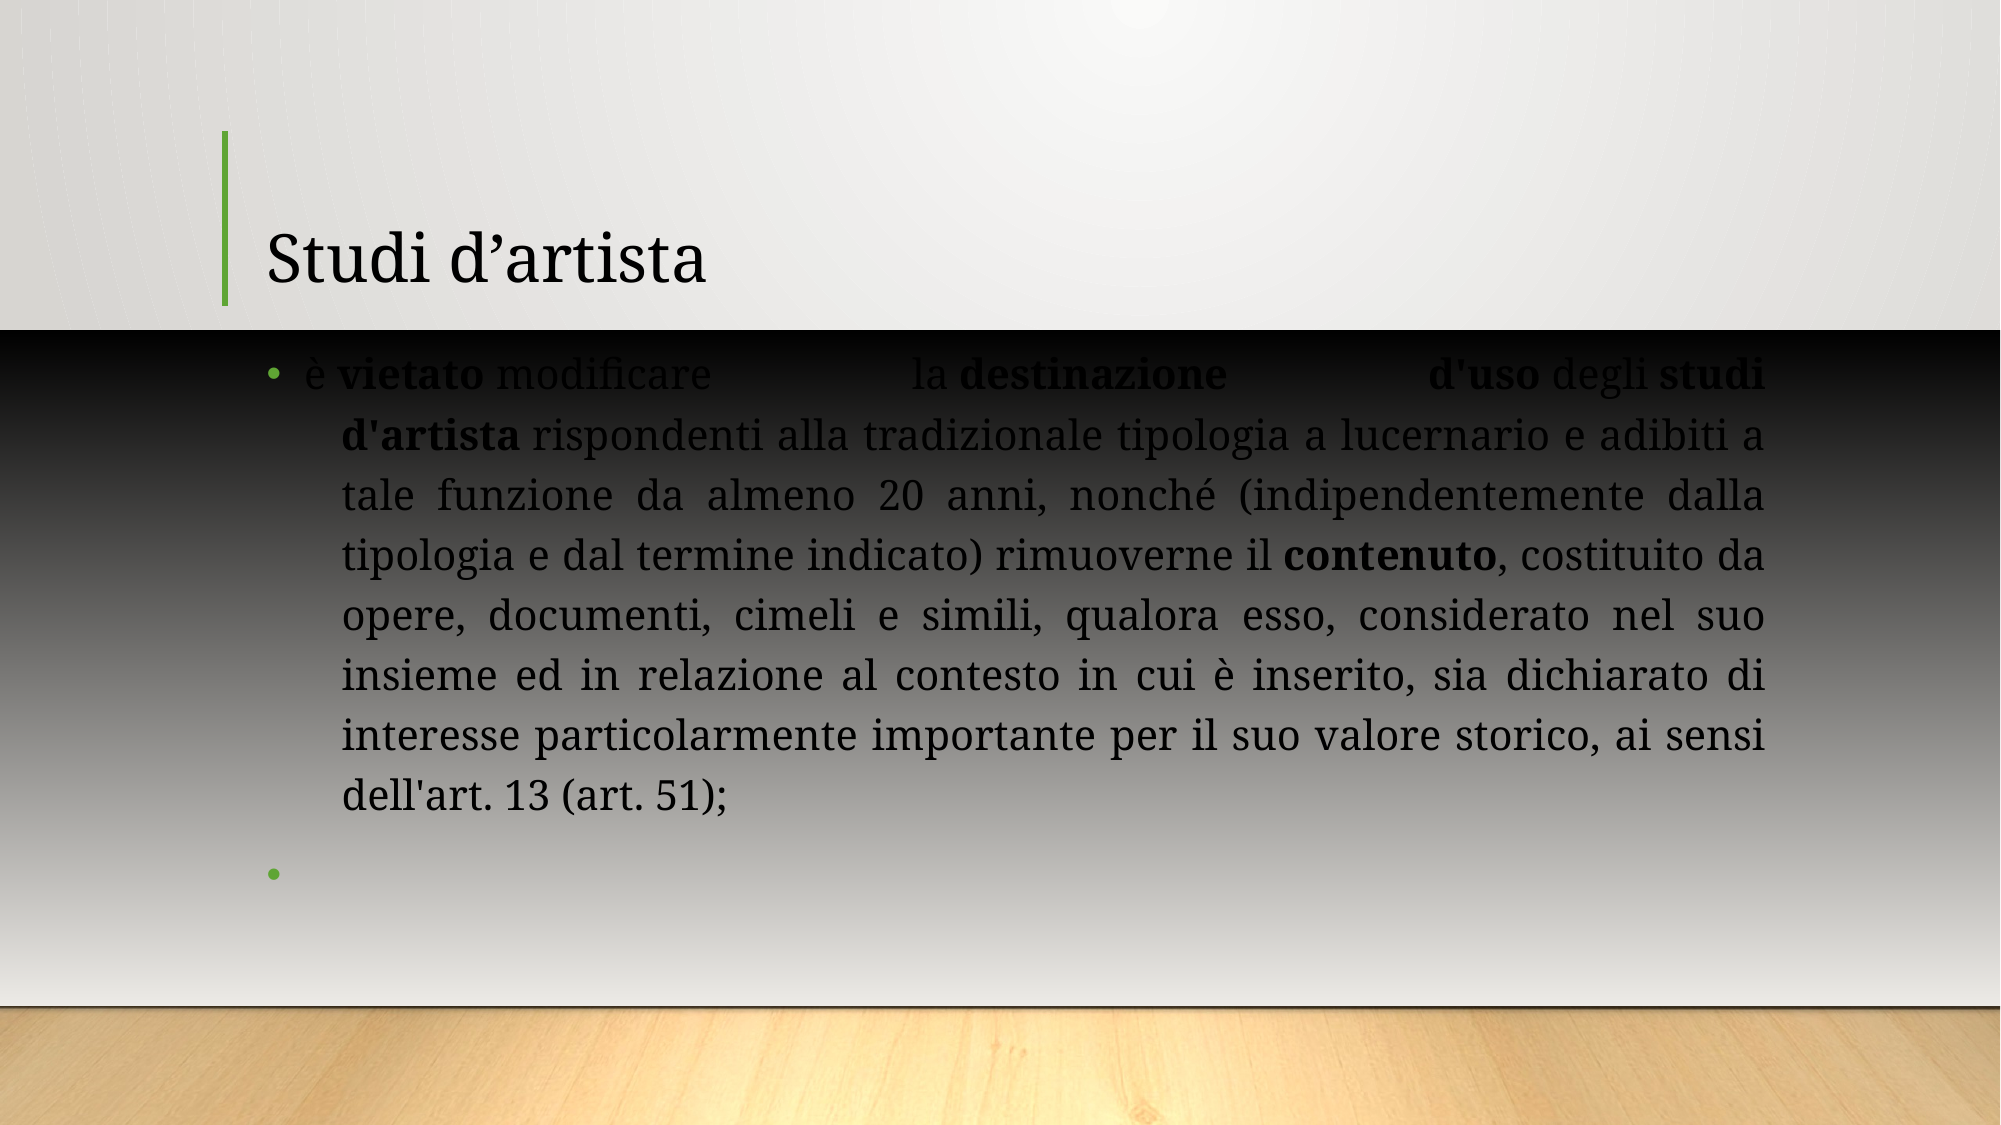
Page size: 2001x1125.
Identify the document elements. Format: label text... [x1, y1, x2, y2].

title Studi d’artista [251, 131, 1814, 305]
list è vietato modificare la destinazione d'uso degli studi d'artista rispondenti alla tradizionale tipologia a lucernario e adibiti a tale funzione da almeno 20 anni, nonché (indipendentemente dalla tipologia e dal termine indicato) rimuoverne il contenuto, costituito da opere, documenti, cimeli e simili, qualora esso, considerato nel suo insieme ed in relazione al contesto in cui è inserito, sia dichiarato di interesse particolarmente importante per il suo valore storico, ai sensi dell'art. 13 (art. 51); [251, 330, 1814, 897]
